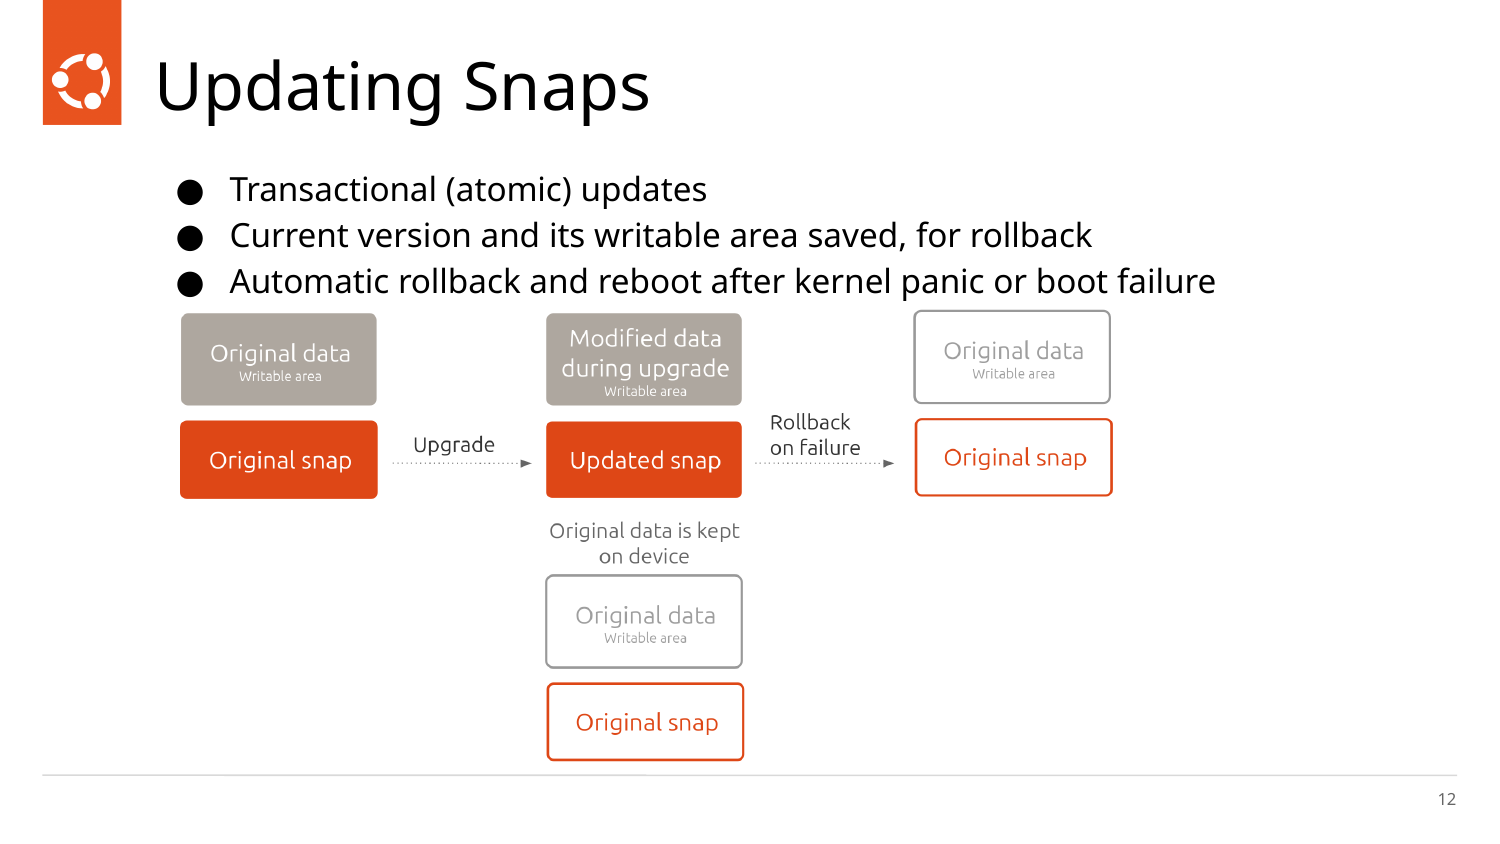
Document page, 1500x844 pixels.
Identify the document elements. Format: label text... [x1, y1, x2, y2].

title Updating Snaps [154, 43, 1077, 126]
picture [174, 307, 1120, 768]
list Transactional (atomic) updates Current version and its writable area saved, for rollback Automatic rollback and reboot after kernel panic or boot failure [154, 162, 1343, 768]
slide_number <number> [1381, 773, 1472, 839]
